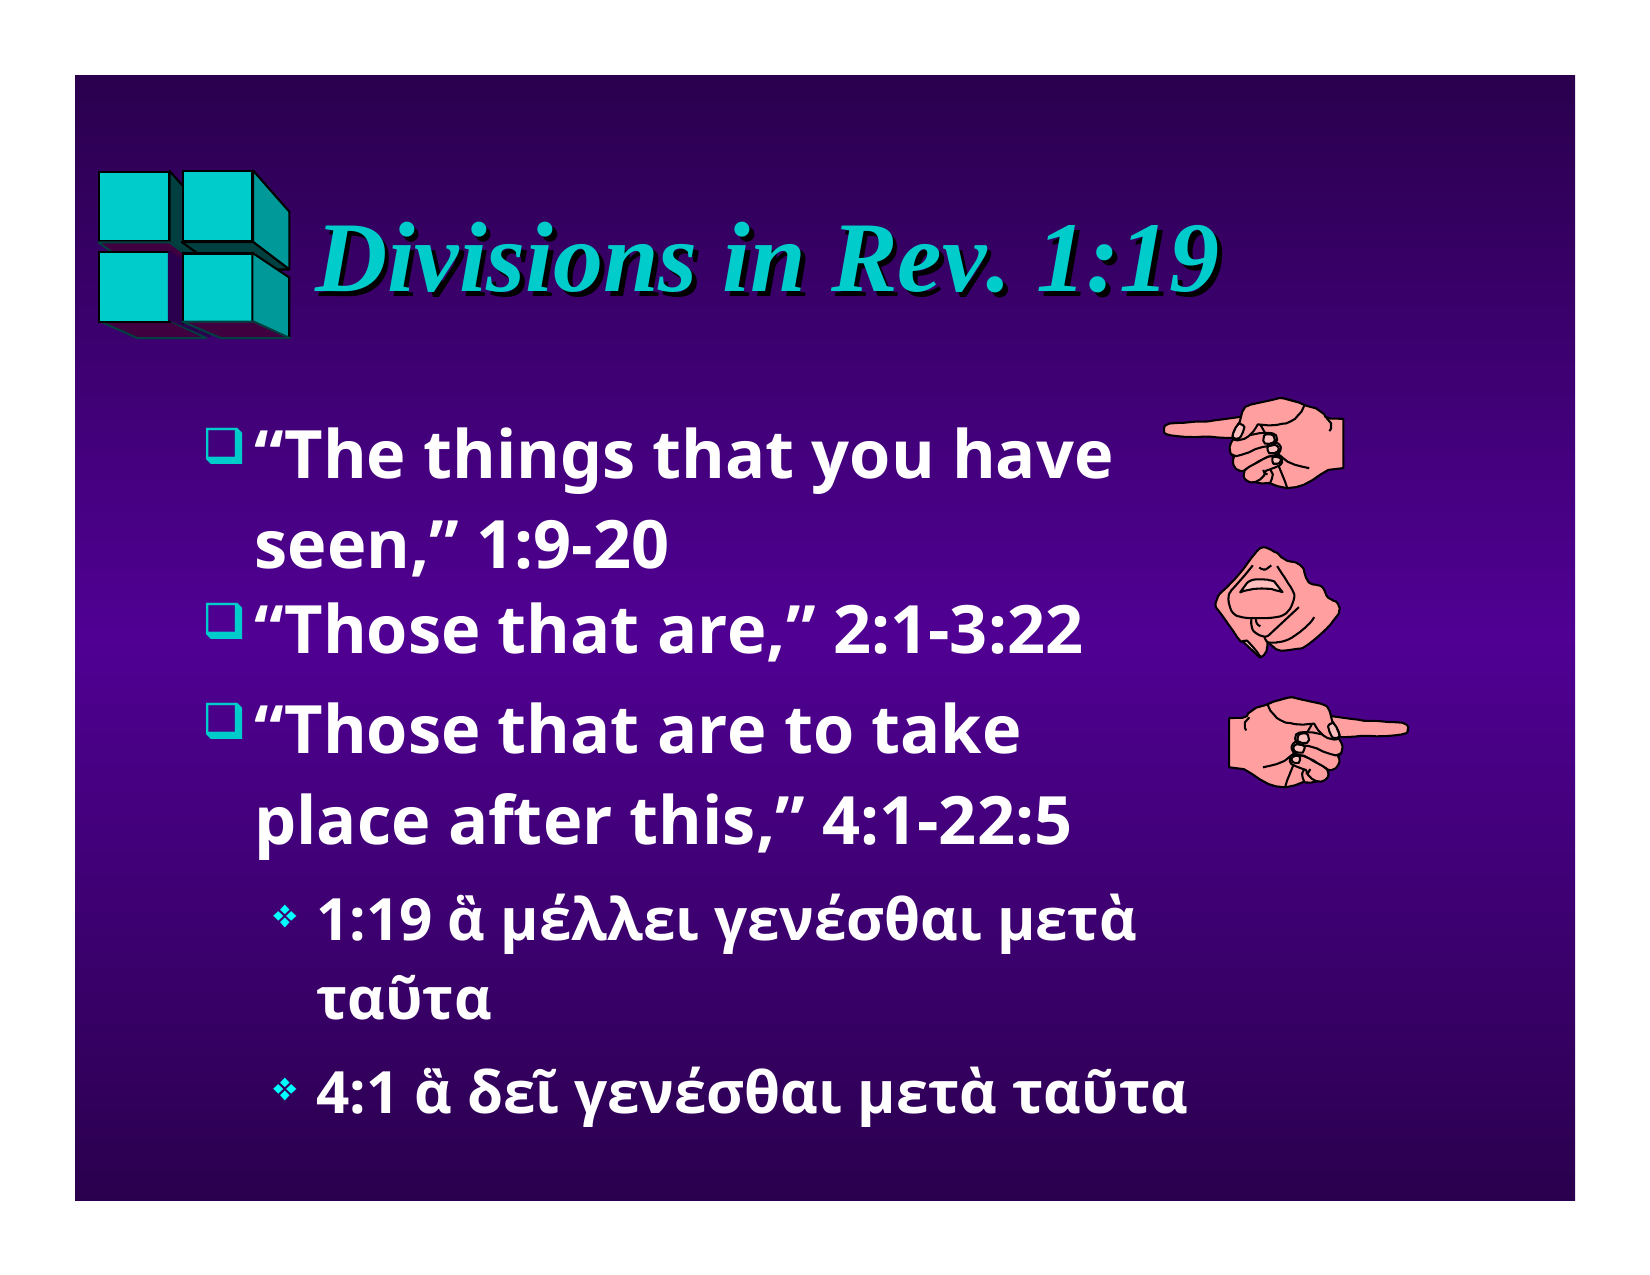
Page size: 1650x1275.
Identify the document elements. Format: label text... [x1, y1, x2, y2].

text_box “Those that are,” 2:1-3:22 [187, 574, 1212, 675]
text_box [1229, 697, 1409, 788]
text_box [1212, 397, 1344, 489]
text_box “The things that you have seen,” 1:9-20 [187, 399, 1212, 563]
title Divisions in Rev. 1:19 [299, 153, 1463, 363]
text_box “Those that are to take place after this,” 4:1-22:5 1:19 ἃ μέλλει γενέσθαι μετὰ ταῦτα 4:1 ἃ δεῖ γενέσθαι μετὰ ταῦτα [187, 675, 1212, 1076]
text_box [1215, 547, 1340, 658]
